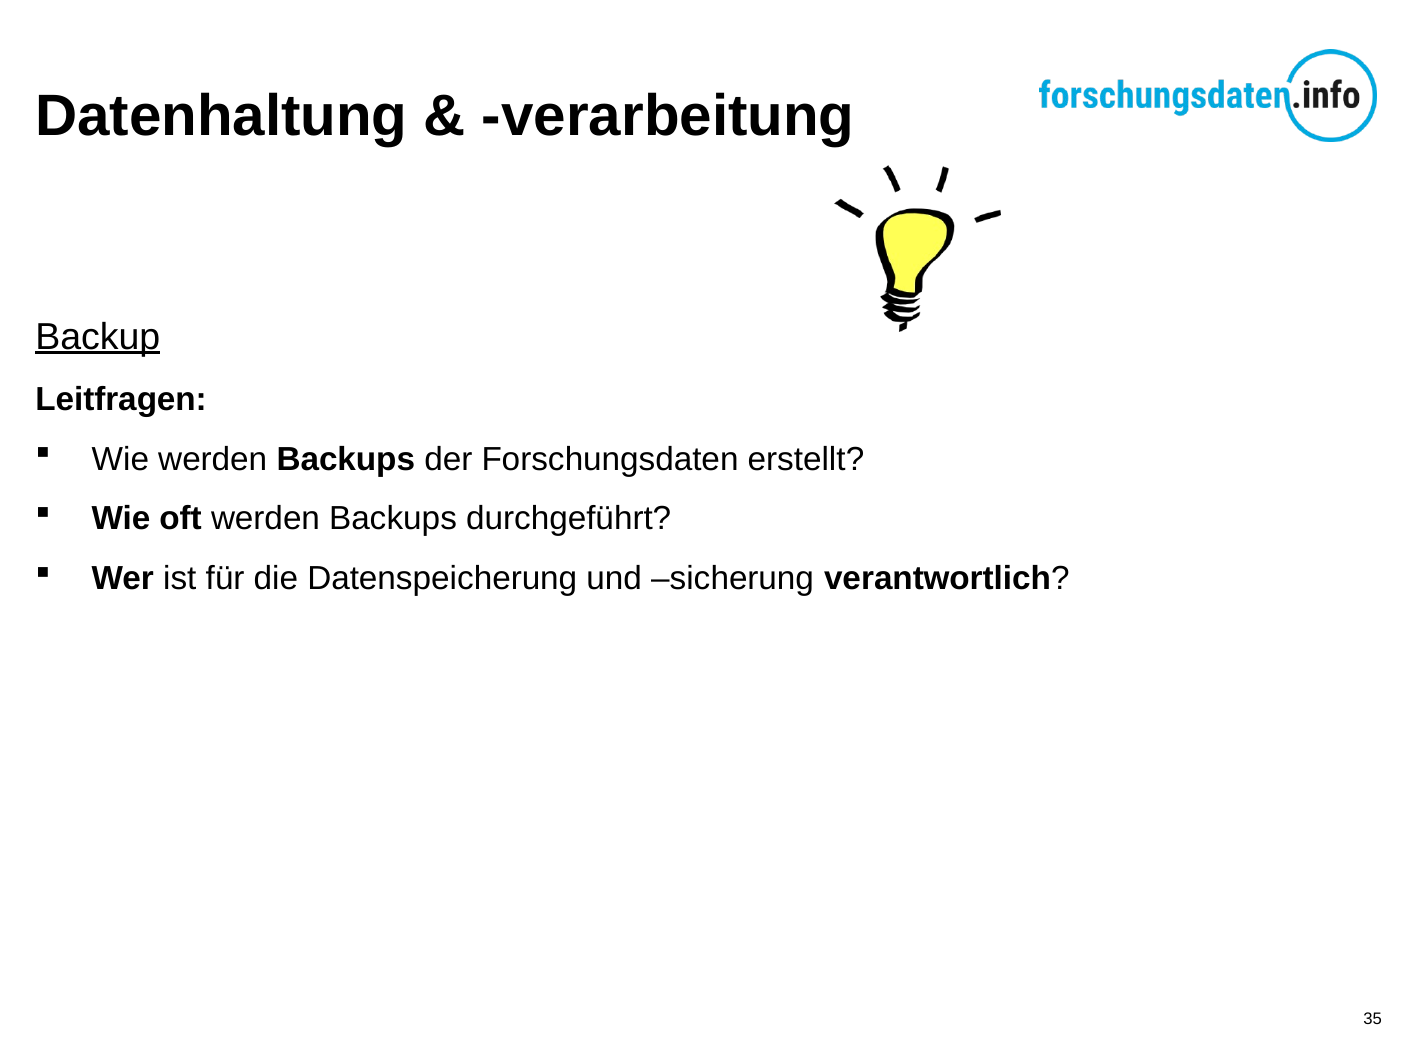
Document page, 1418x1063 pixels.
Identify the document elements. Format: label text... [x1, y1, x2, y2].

picture [1339, 49, 1377, 85]
picture [834, 165, 1001, 332]
title Datenhaltung & -verarbeitung [35, 76, 1022, 254]
list Backup Leitfragen: Wie werden Backups der Forschungsdaten erstellt? Wie oft werden Backups durchgeführt? Wer ist für die Datenspeicherung und –sicherung verantwortlich? [35, 289, 1371, 934]
slide_number <Nummer> [1015, 1003, 1382, 1028]
picture [1342, 107, 1377, 142]
picture [1039, 49, 1372, 142]
